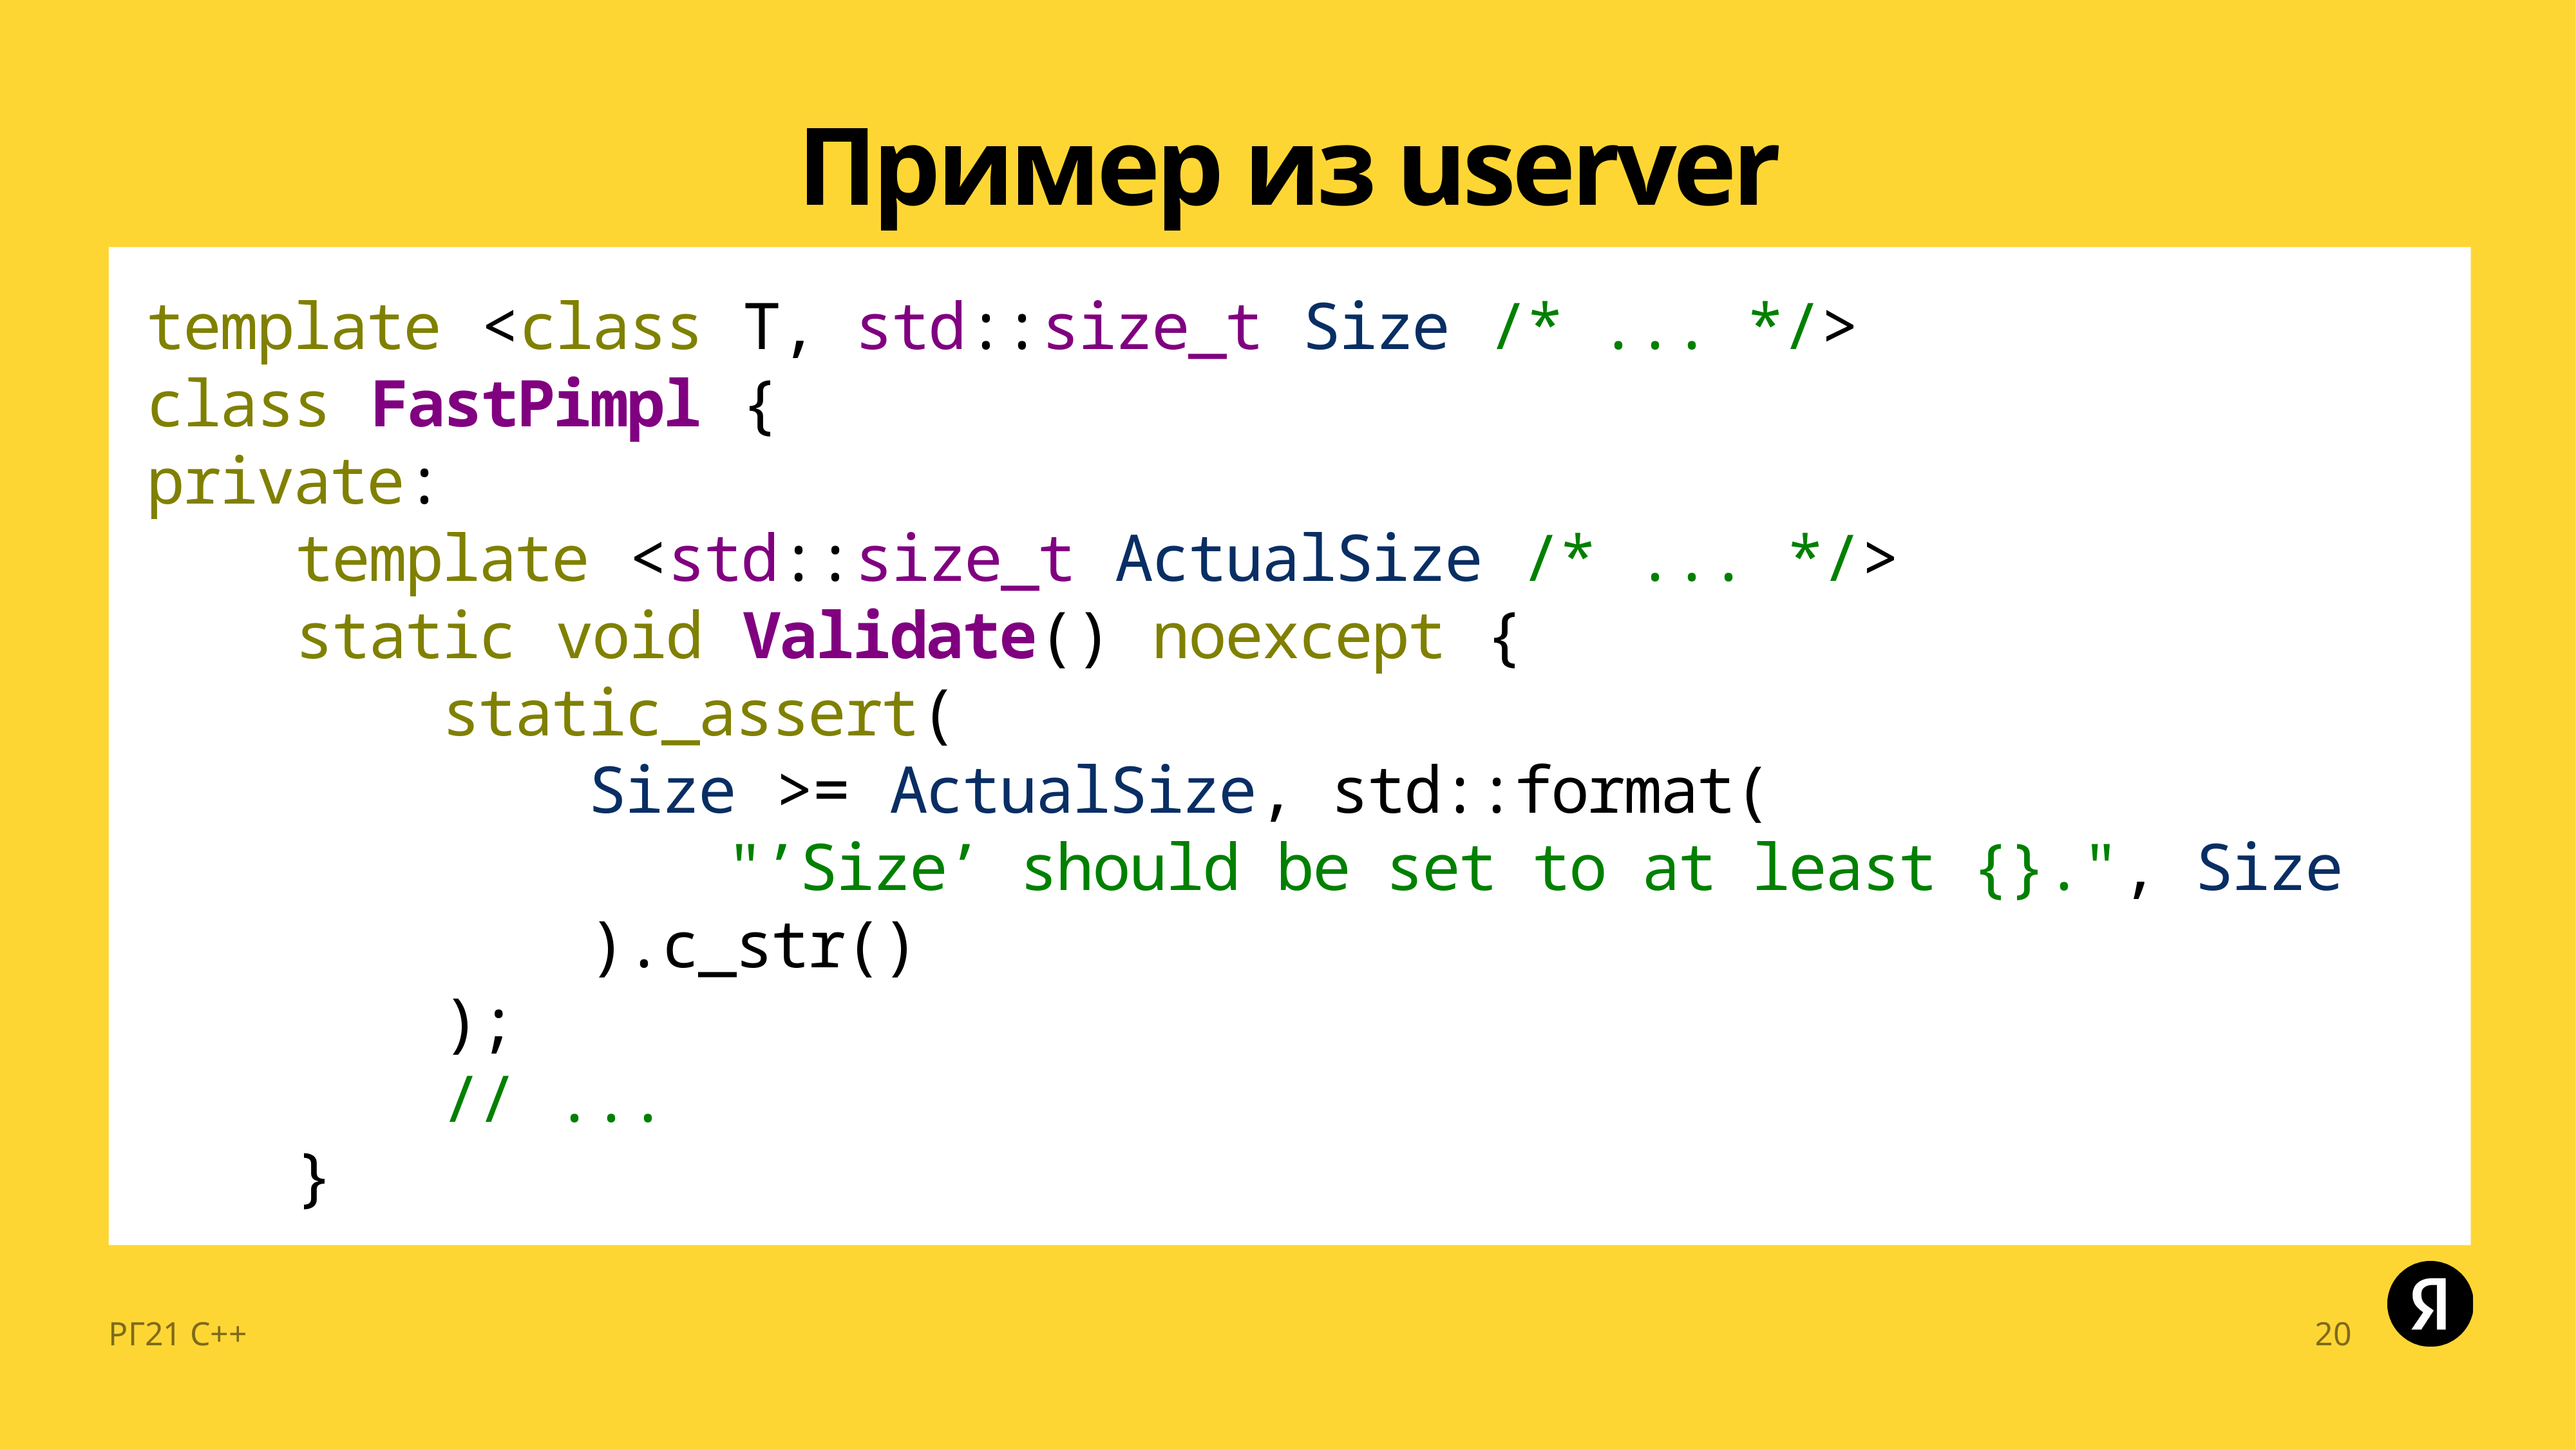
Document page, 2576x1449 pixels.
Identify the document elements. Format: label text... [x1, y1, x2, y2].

picture [2387, 1261, 2474, 1347]
list template <class T, std::size_t Size /* ... */> class FastPimpl { private: template <std::size_t ActualSize /* ... */> static void Validate() noexcept { static_assert( Size >= ActualSize, std::format( "’Size’ should be set to at least {}.", Size ).c_str() ); // ... } [108, 247, 2471, 1245]
title Пример из userver [106, 101, 2473, 228]
